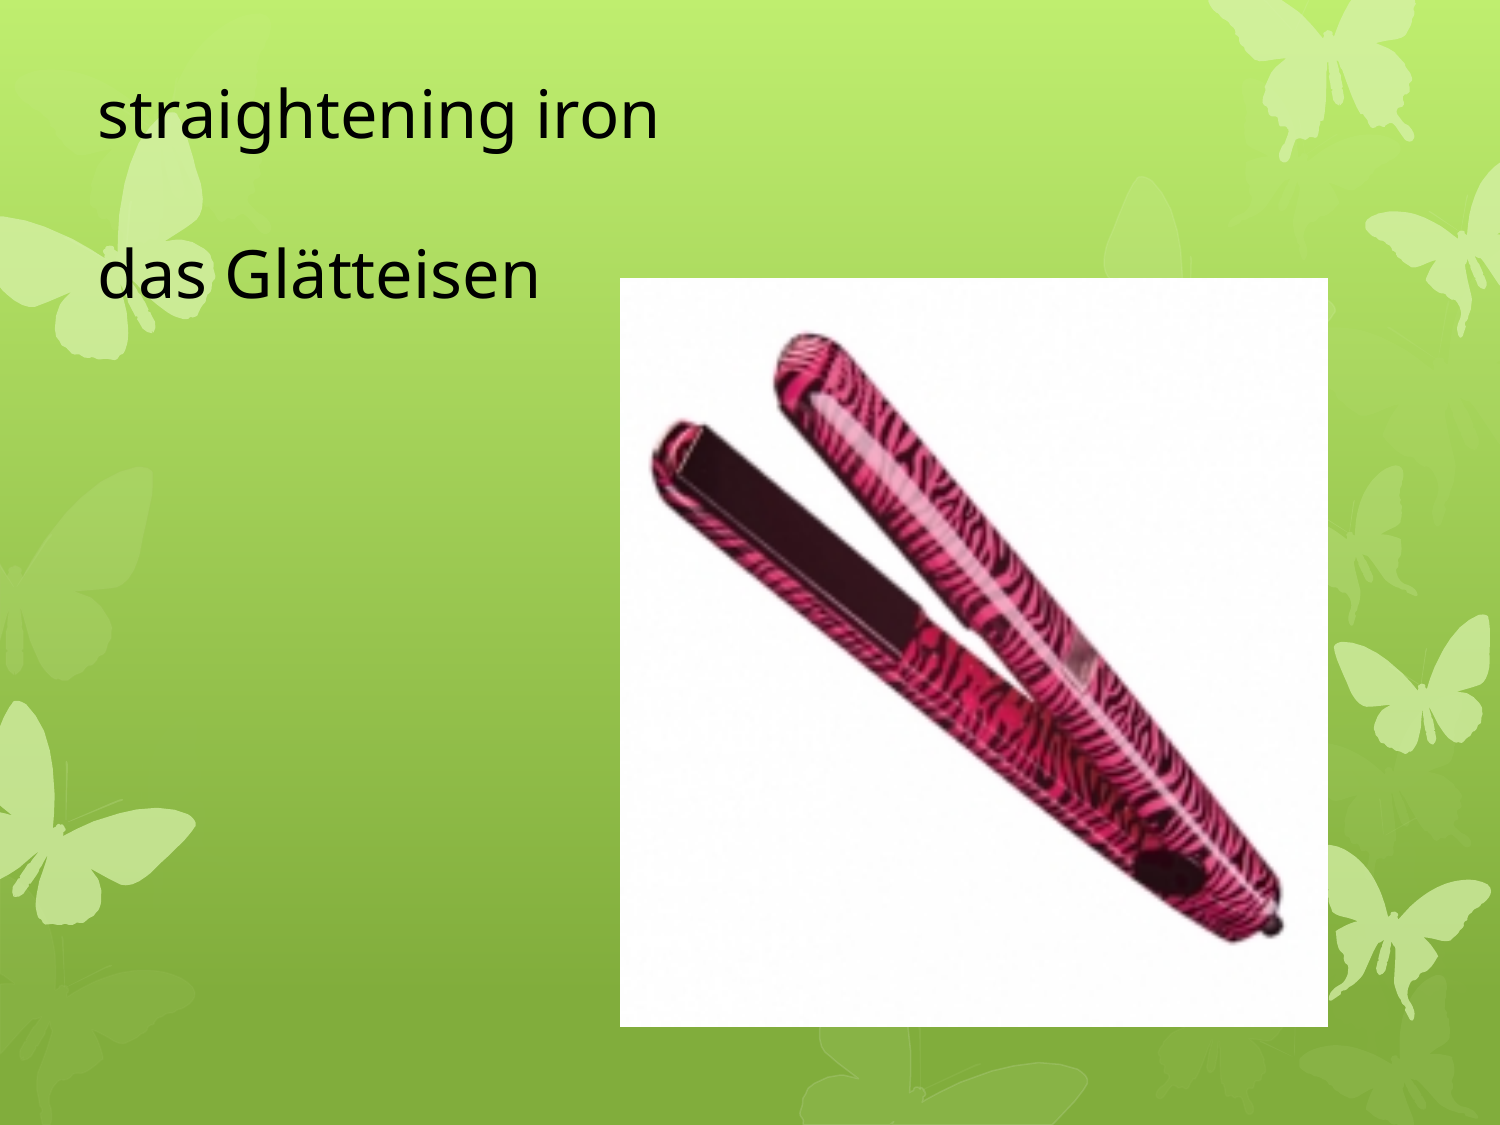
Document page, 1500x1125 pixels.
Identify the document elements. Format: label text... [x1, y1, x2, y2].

text_box straightening iron das Glätteisen [82, 64, 677, 320]
picture [620, 278, 1328, 1027]
